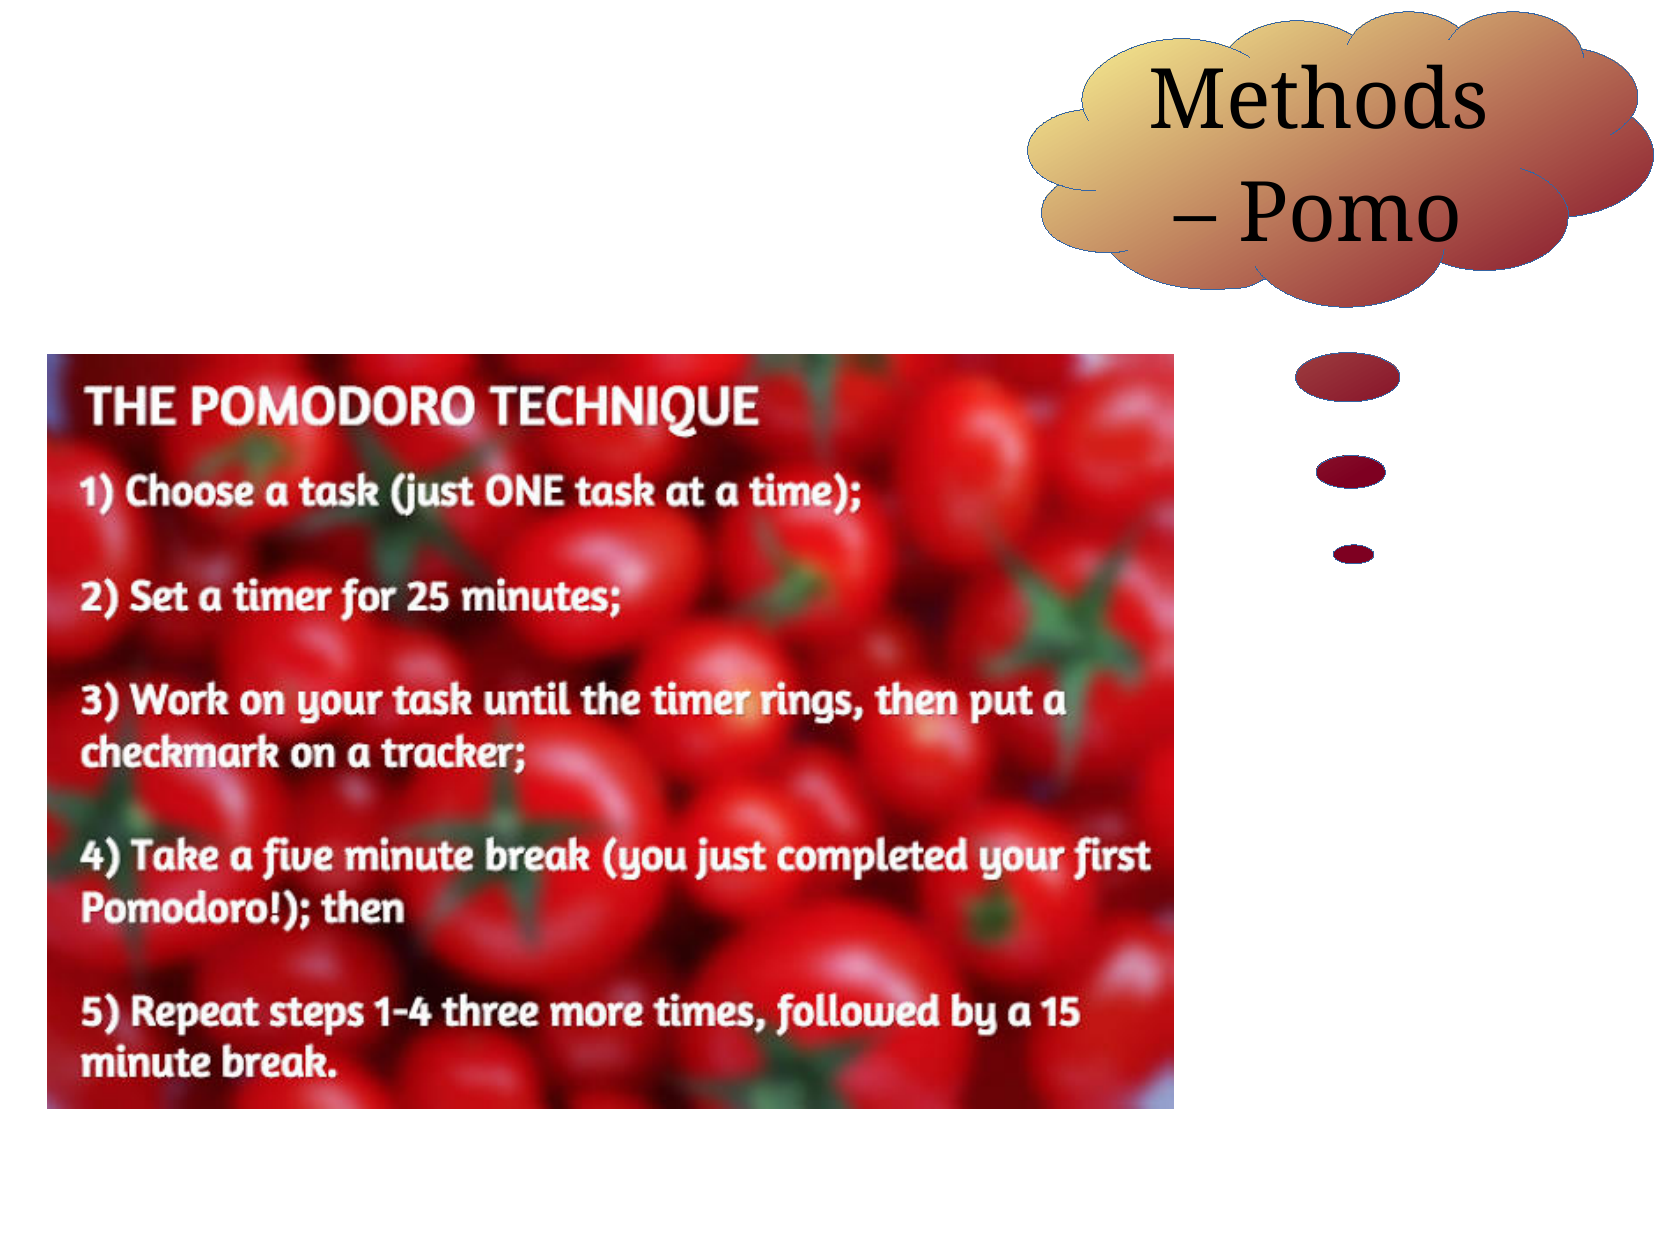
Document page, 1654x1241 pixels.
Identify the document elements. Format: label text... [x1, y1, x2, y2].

text_box Methods – Pomo [1027, 11, 1654, 308]
text_box Methods – Pomo [1295, 352, 1400, 402]
picture [47, 354, 1174, 1109]
text_box Methods – Pomo [1333, 544, 1374, 564]
text_box Methods – Pomo [1316, 455, 1386, 489]
